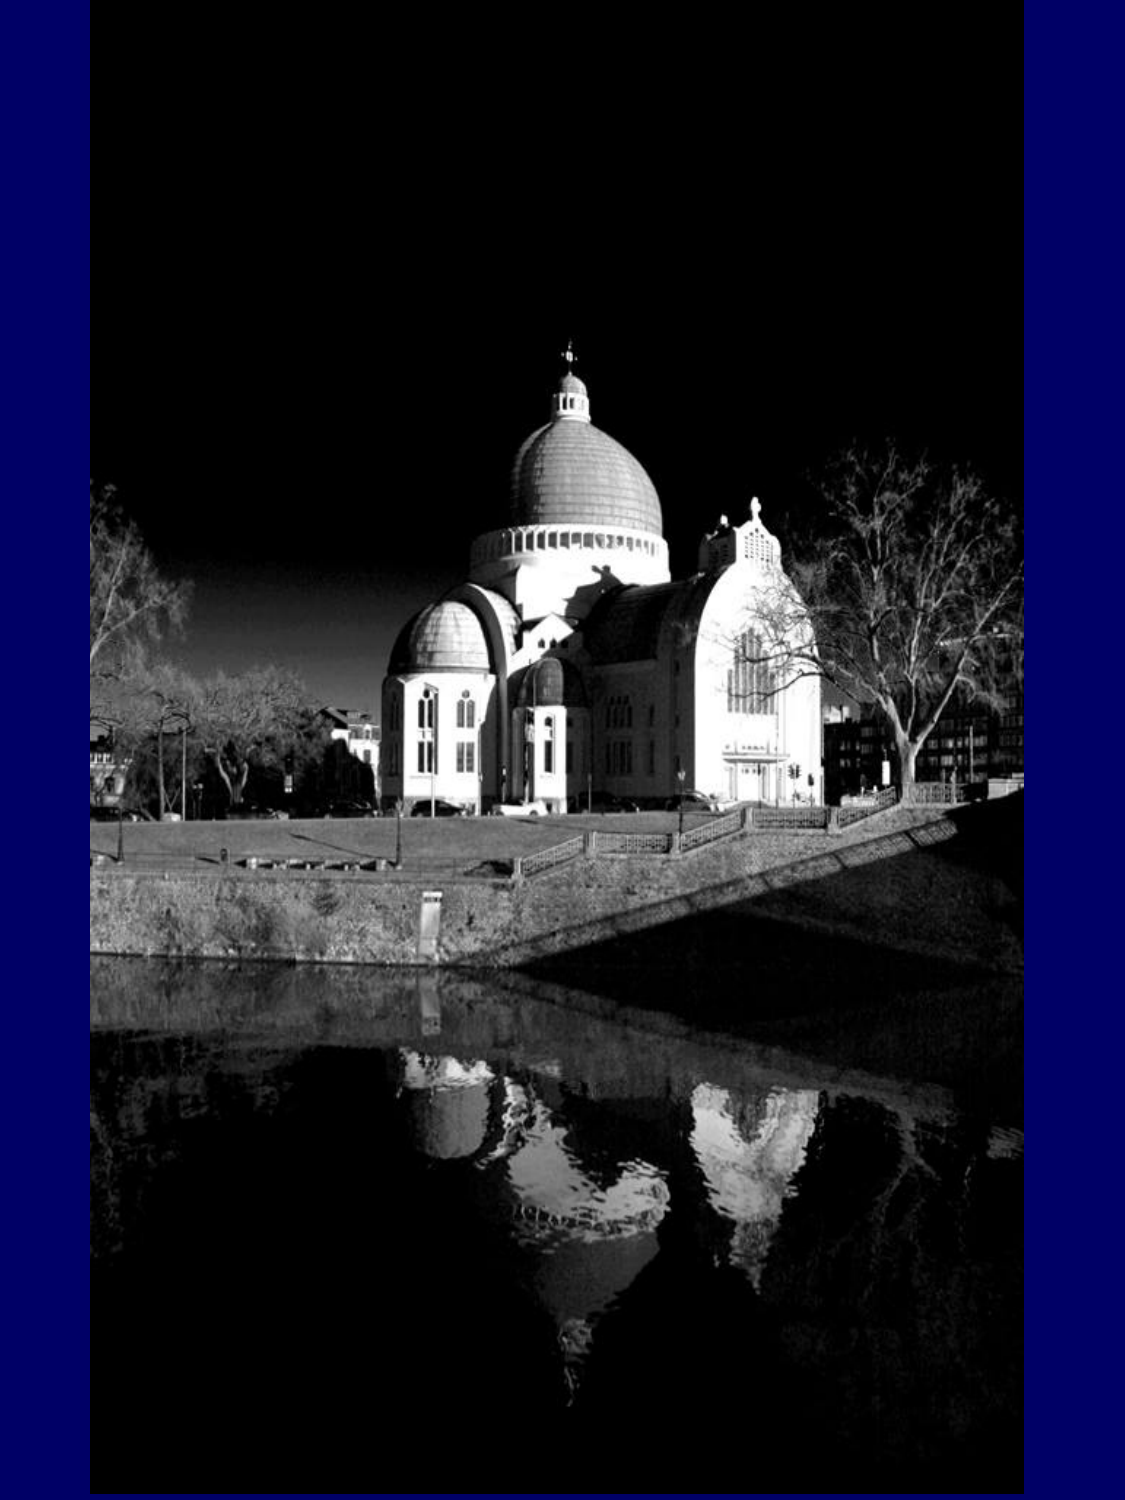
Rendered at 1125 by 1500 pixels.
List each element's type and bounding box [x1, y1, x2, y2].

picture [90, 0, 1024, 1494]
